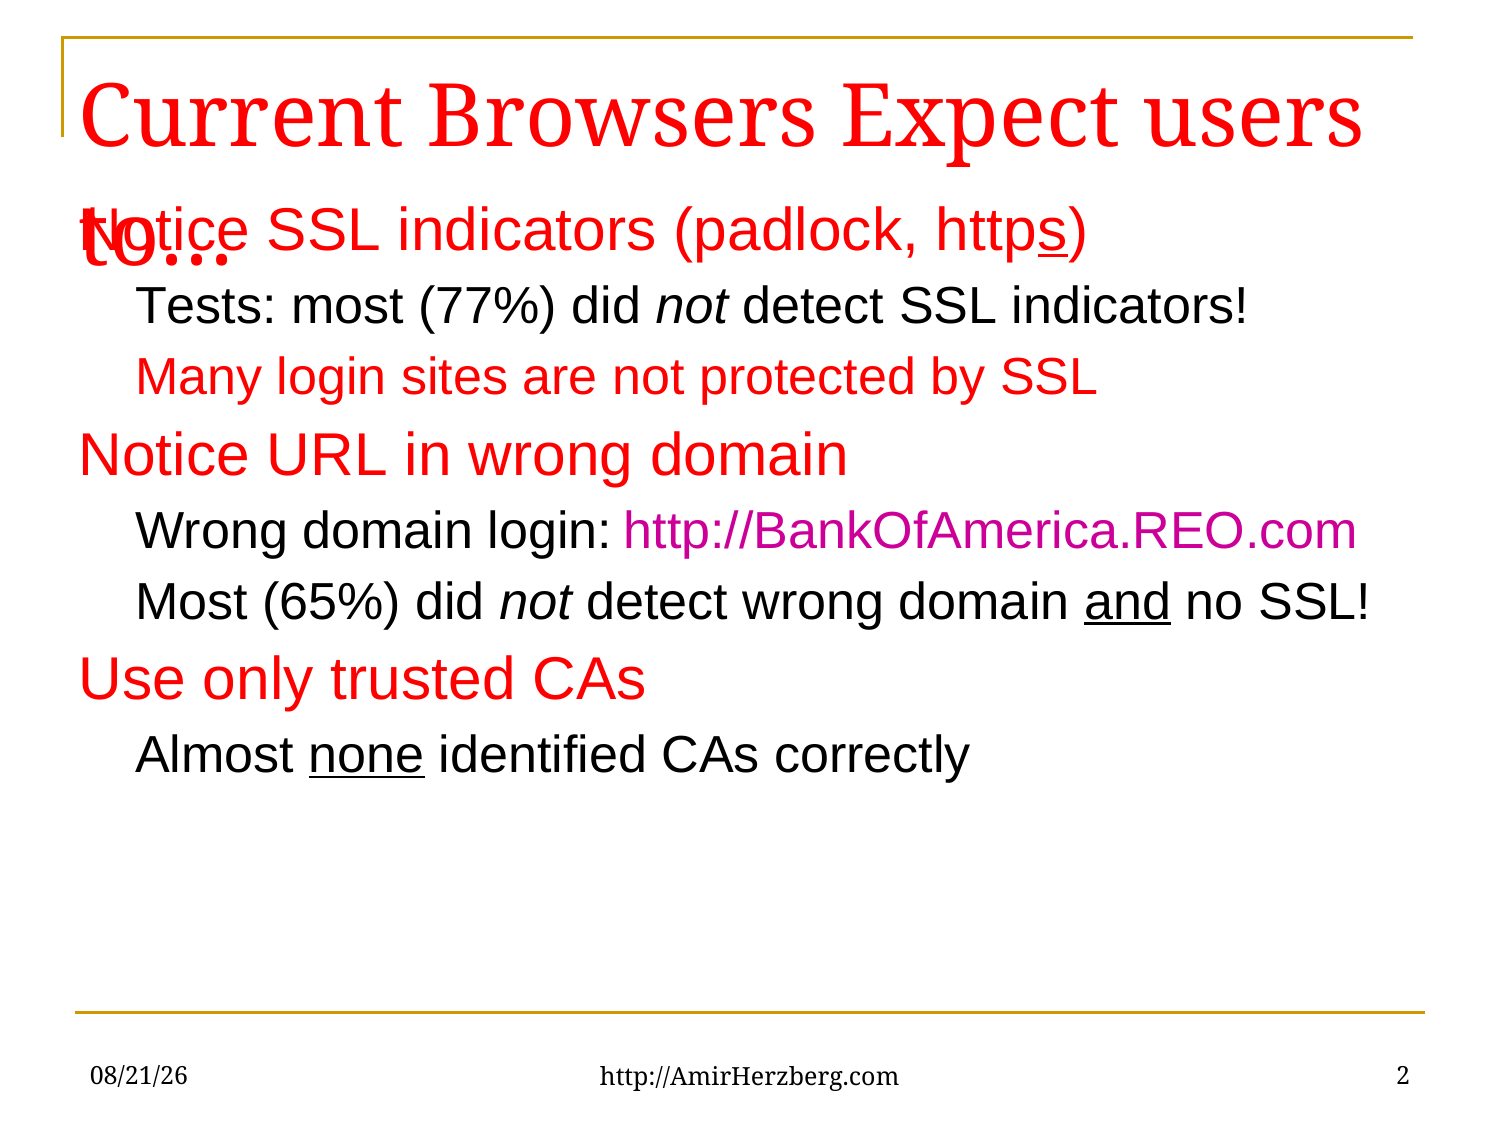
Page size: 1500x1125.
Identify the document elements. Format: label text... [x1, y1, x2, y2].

title Current Browsers Expect users to… [63, 45, 1426, 188]
list Notice SSL indicators (padlock, https) Tests: most (77%) did not detect SSL indicators! Many login sites are not protected by SSL Notice URL in wrong domain Wrong domain login: http://BankOfAmerica.REO.com Most (65%) did not detect wrong domain and no SSL! Use only trusted CAs Almost none identified CAs correctly [63, 188, 1461, 1006]
